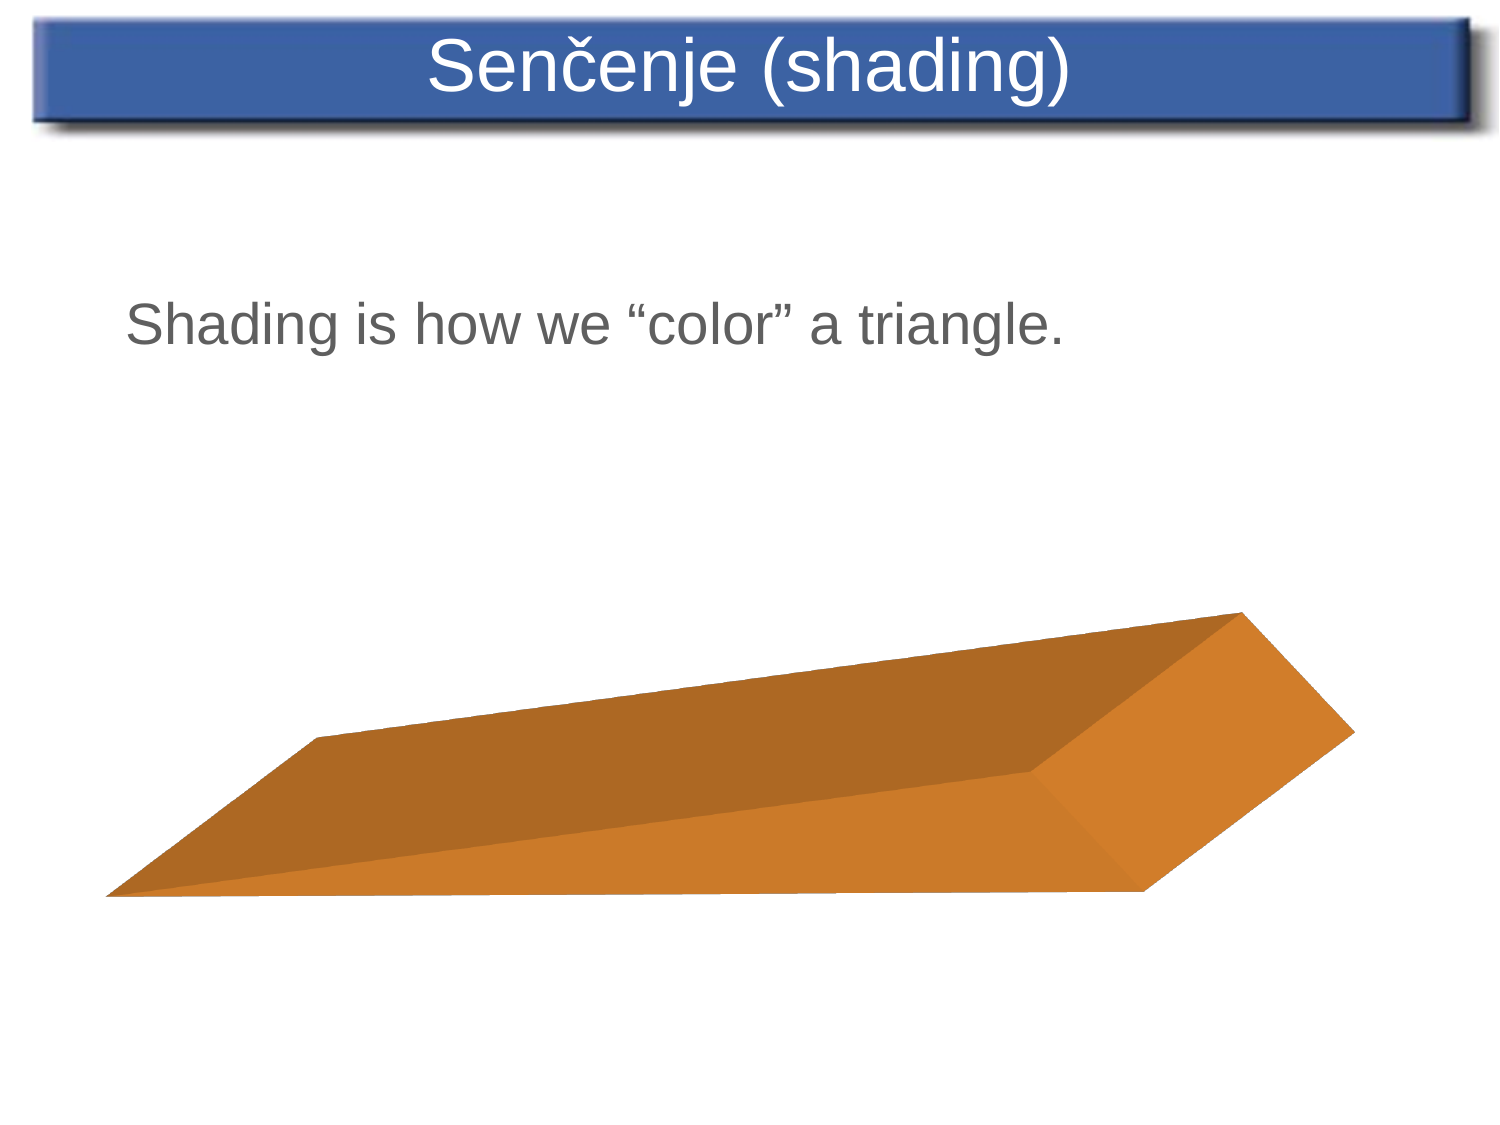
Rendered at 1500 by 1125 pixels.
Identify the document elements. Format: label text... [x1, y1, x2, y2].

text_box [120, 772, 1142, 896]
picture [31, 115, 1499, 142]
title Senčenje (shading) [0, 0, 1500, 115]
list Shading is how we “color” a triangle. [110, 278, 1386, 954]
